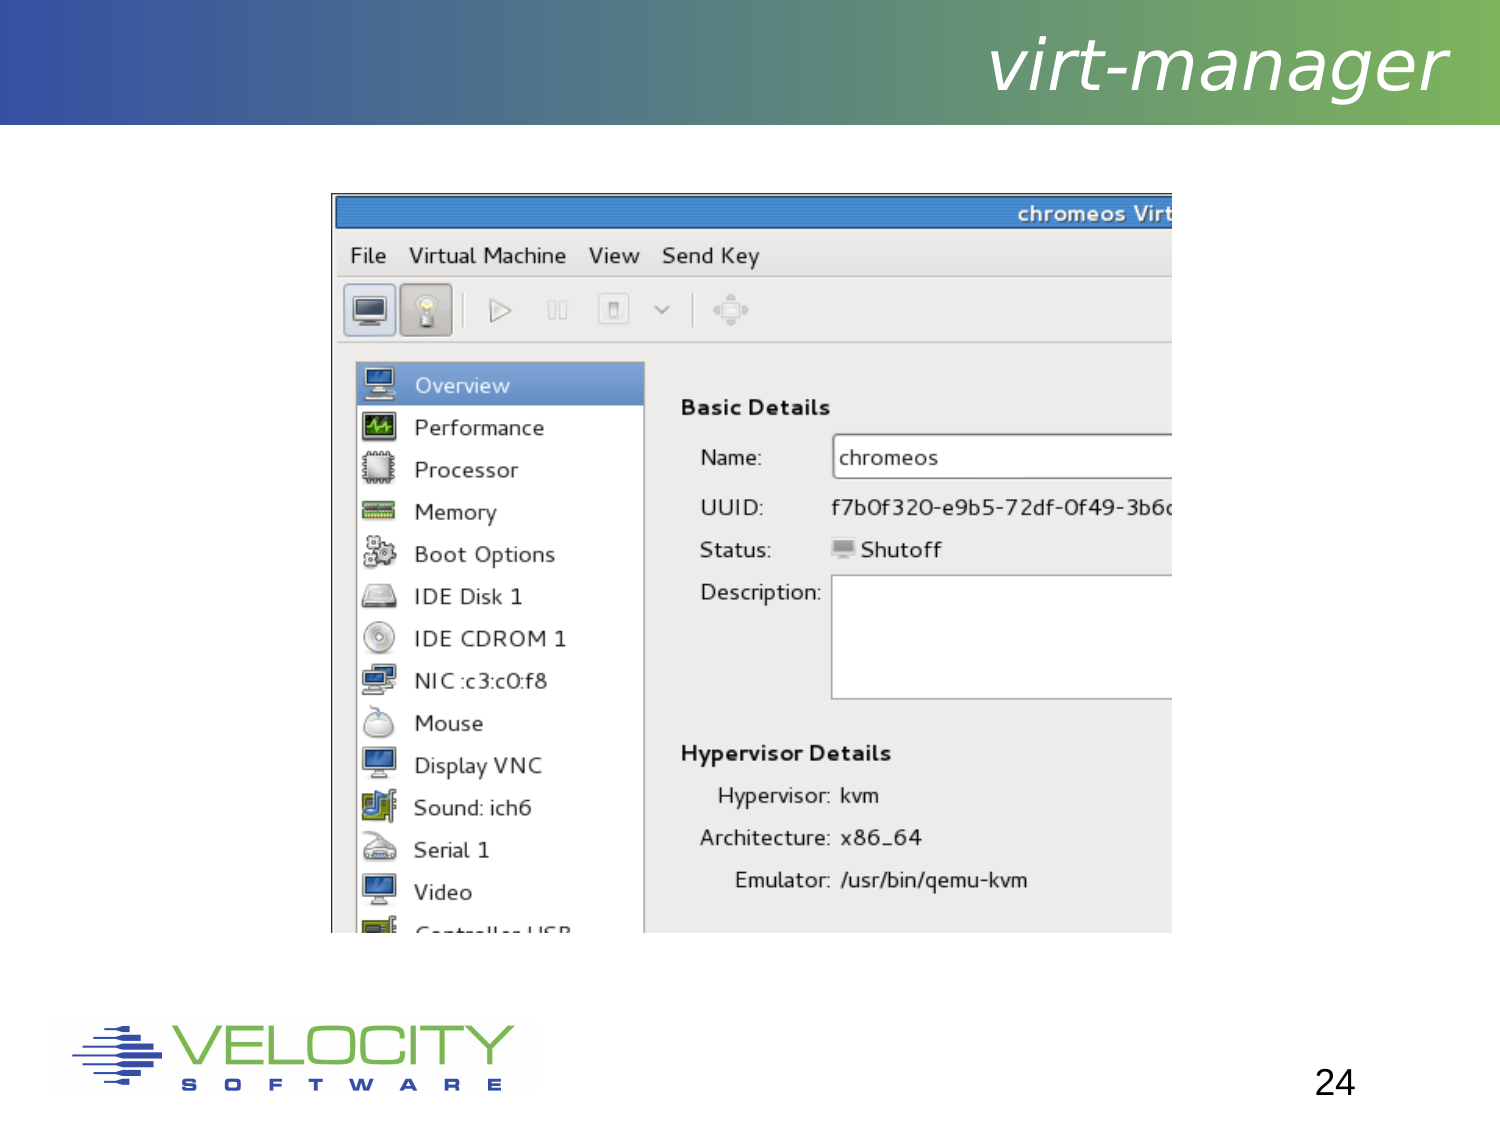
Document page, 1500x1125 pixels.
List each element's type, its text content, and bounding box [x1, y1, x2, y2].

title virt-manager [62, 12, 1463, 113]
picture [331, 193, 1172, 933]
picture [50, 1021, 538, 1094]
